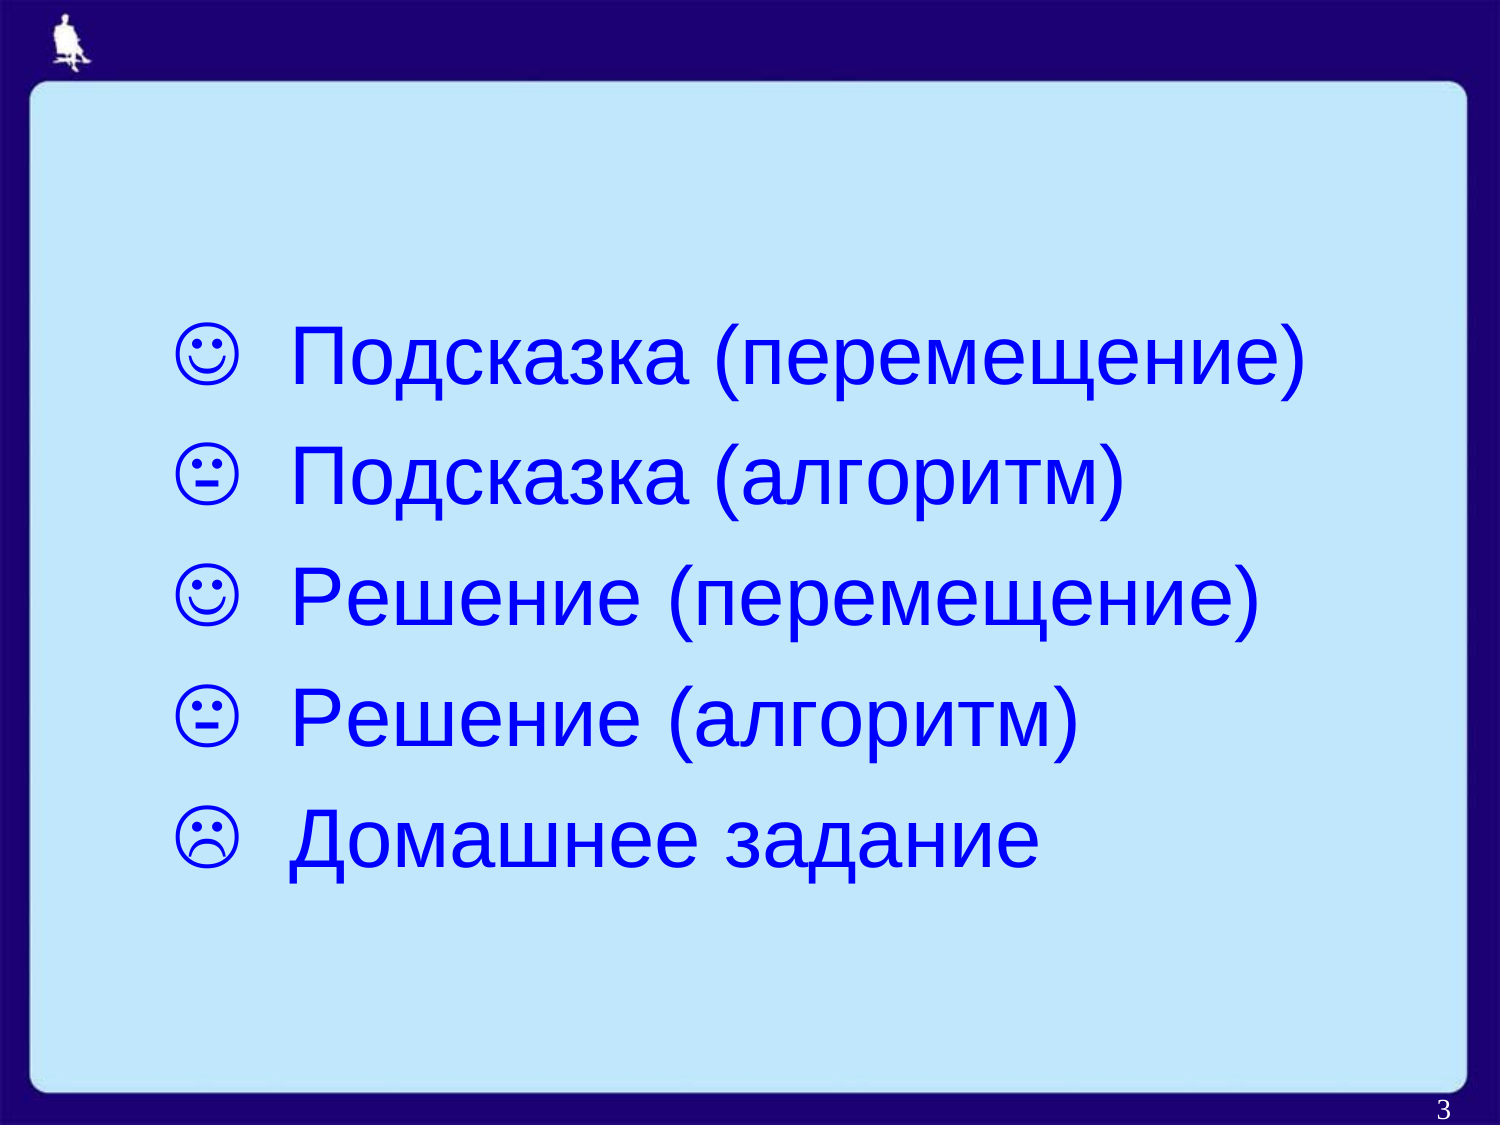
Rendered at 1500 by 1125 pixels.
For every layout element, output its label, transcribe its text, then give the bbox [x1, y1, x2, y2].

text_box <номер> [1116, 1082, 1467, 1125]
list  Подсказка (перемещение)  Подсказка (алгоритм)  Решение (перемещение)  Решение (алгоритм)  Домашнее задание [64, 172, 1415, 916]
picture [0, 0, 1500, 1125]
